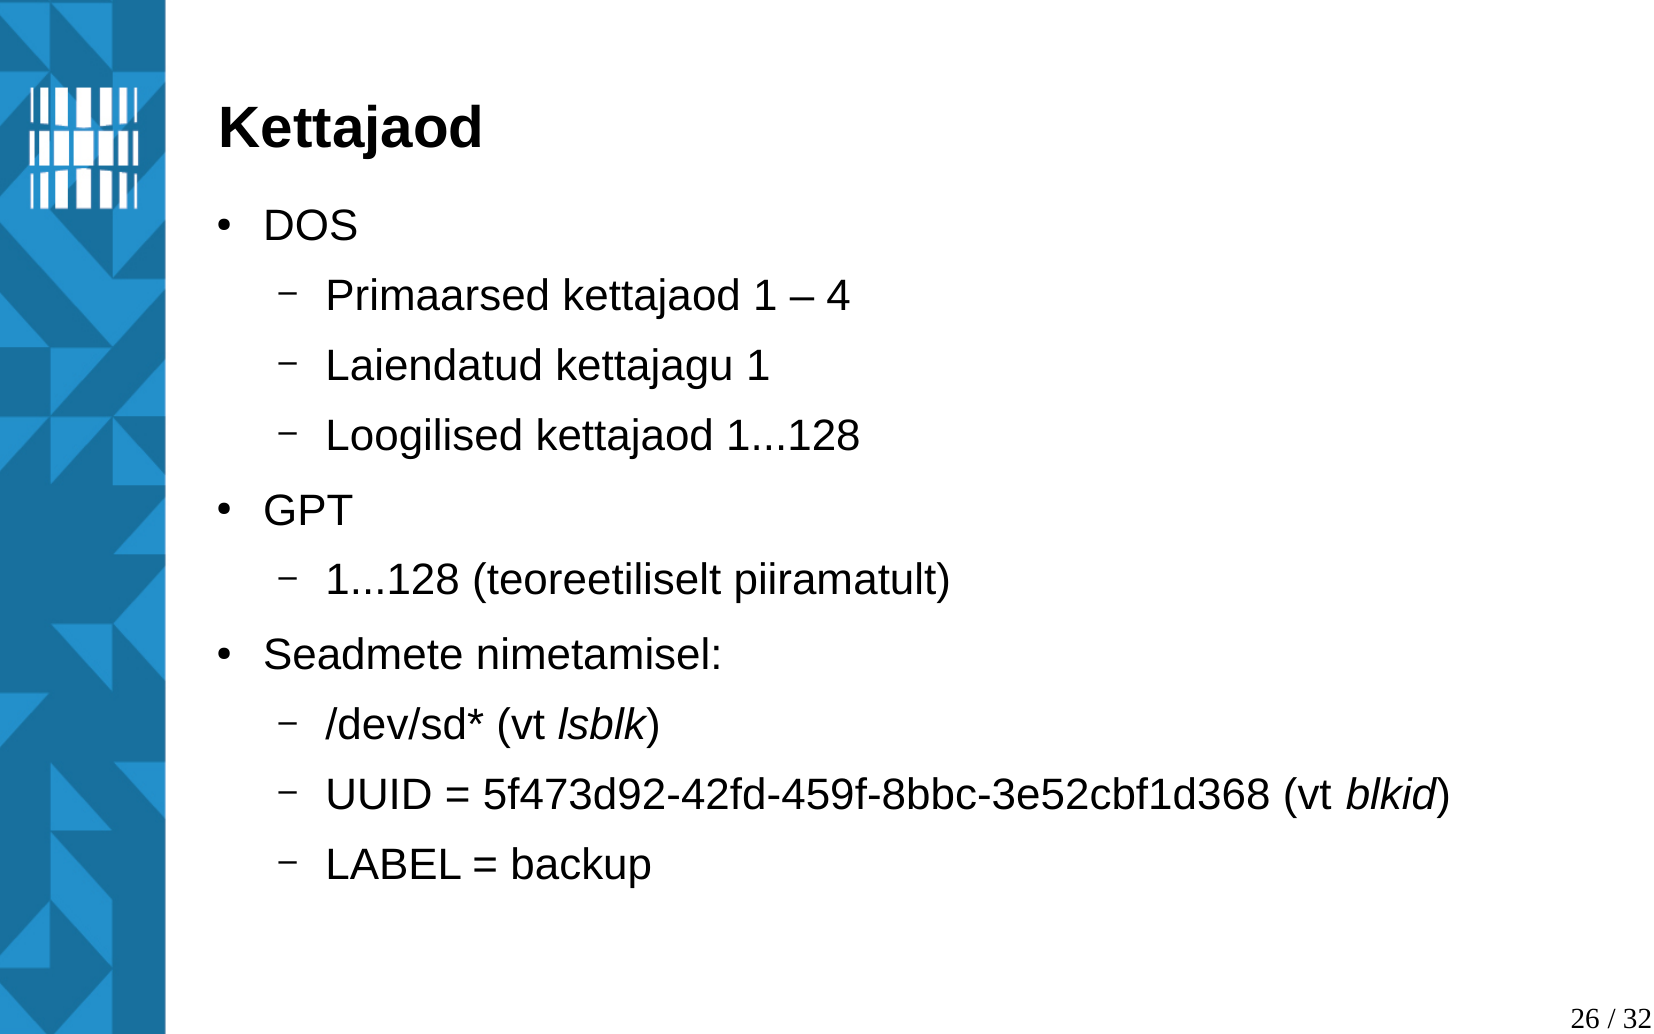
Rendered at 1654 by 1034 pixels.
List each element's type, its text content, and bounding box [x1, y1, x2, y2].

title Kettajaod [218, 41, 1536, 200]
list DOS Primaarsed kettajaod 1 – 4 Laiendatud kettajagu 1 Loogilised kettajaod 1...128 GPT 1...128 (teoreetiliselt piiramatult) Seadmete nimetamisel: /dev/sd* (vt lsblk) UUID = 5f473d92-42fd-459f-8bbc-3e52cbf1d368 (vt blkid) LABEL = backup [200, 200, 1607, 898]
